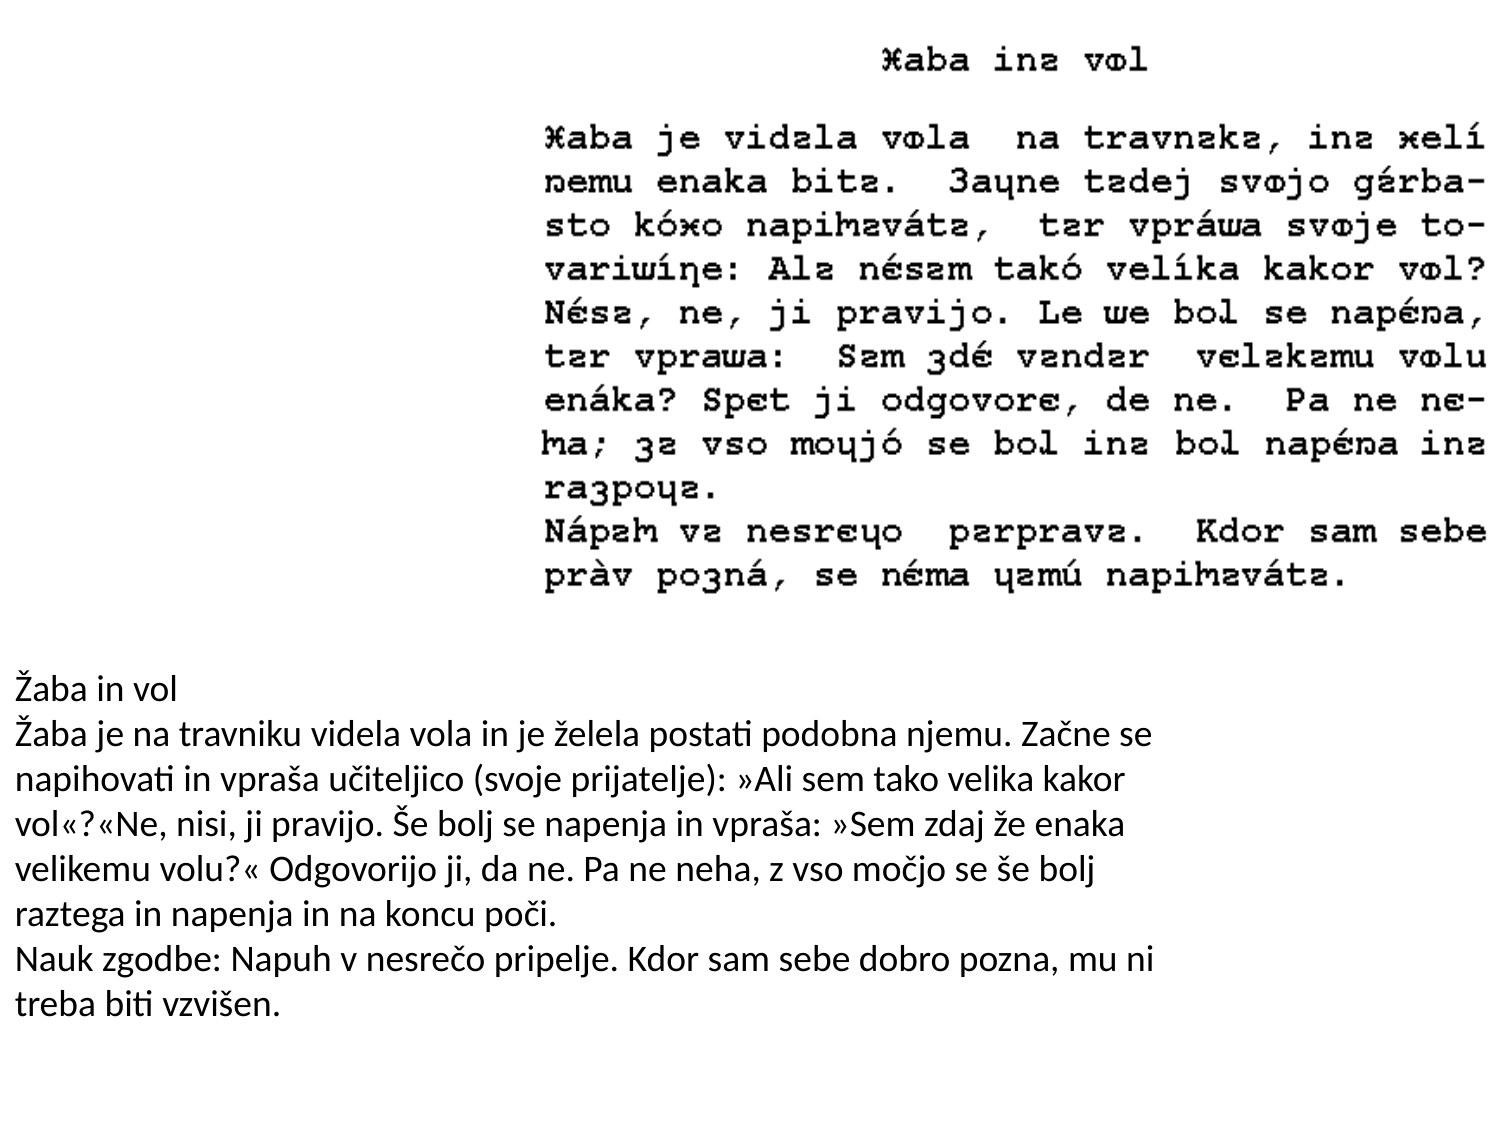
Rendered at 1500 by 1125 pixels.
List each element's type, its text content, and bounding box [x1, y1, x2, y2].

text_box Žaba in vol Žaba je na travniku videla vola in je želela postati podobna njemu. Začne se napihovati in vpraša učiteljico (svoje prijatelje): »Ali sem tako velika kakor vol«?«Ne, nisi, ji pravijo. Še bolj se napenja in vpraša: »Sem zdaj že enaka velikemu volu?« Odgovorijo ji, da ne. Pa ne neha, z vso močjo se še bolj raztega in napenja in na koncu poči. Nauk zgodbe: Napuh v nesrečo pripelje. Kdor sam sebe dobro pozna, mu ni treba biti vzvišen. [0, 656, 1205, 1077]
picture [525, 0, 1500, 607]
